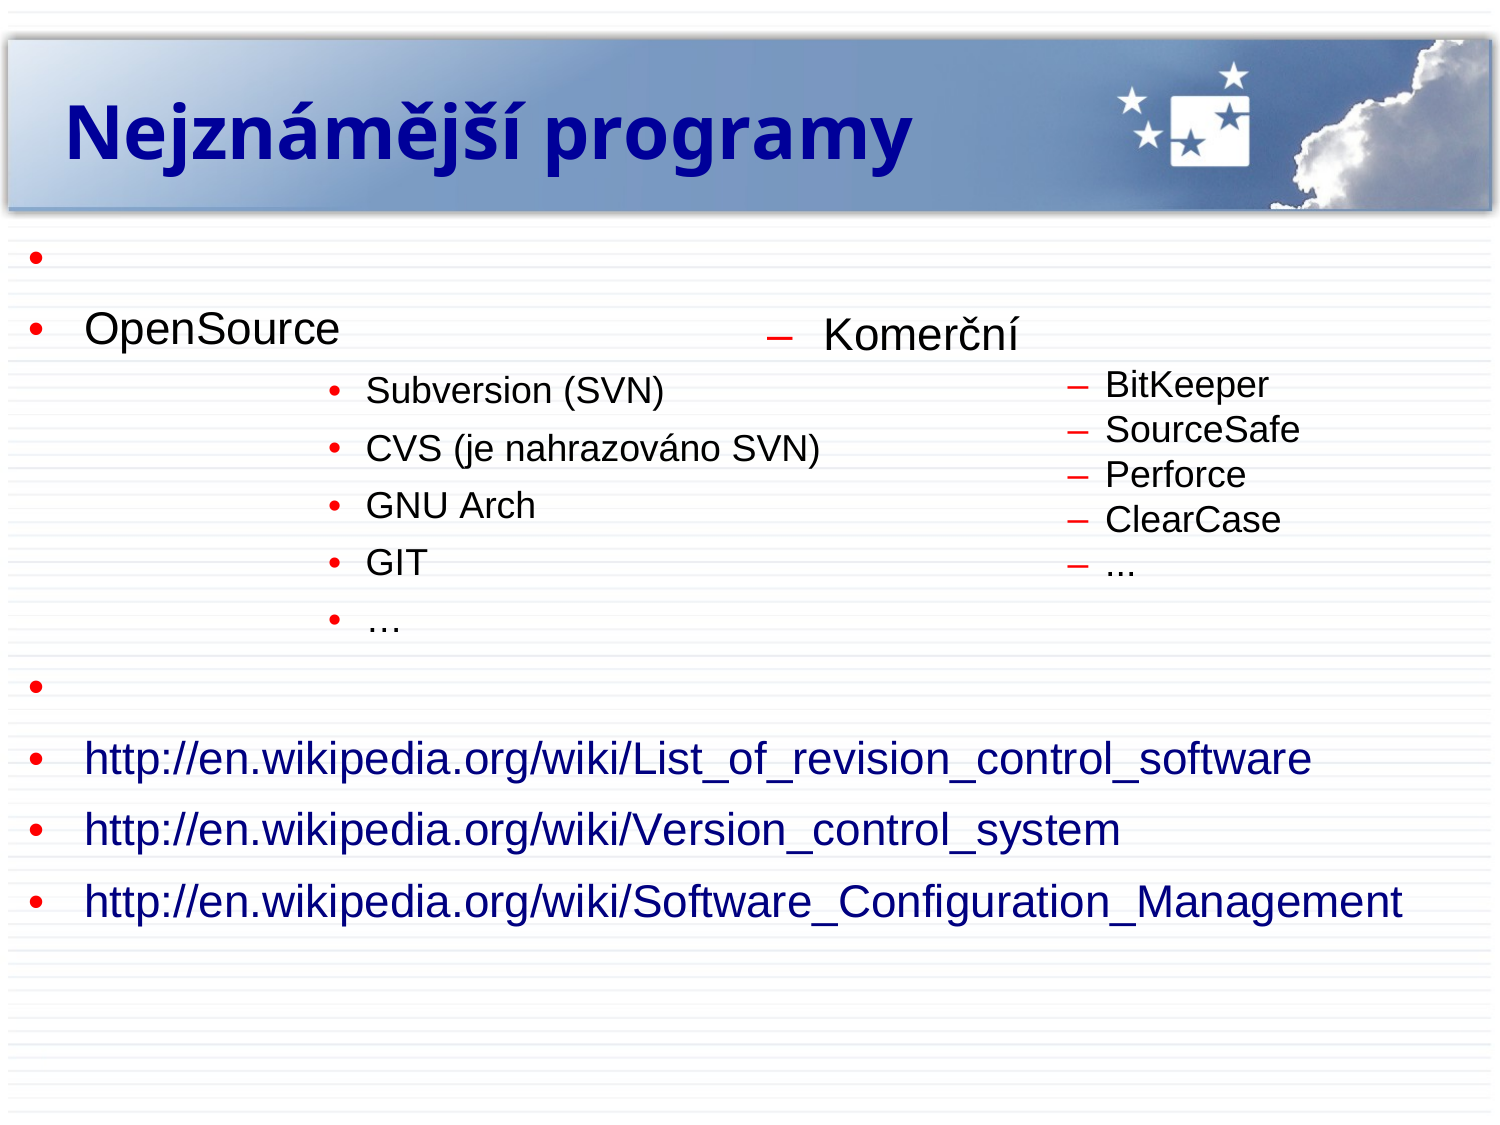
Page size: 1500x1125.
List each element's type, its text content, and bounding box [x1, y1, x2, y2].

picture [0, 0, 1500, 1125]
list OpenSource Subversion (SVN) CVS (je nahrazováno SVN) GNU Arch GIT … http://en.wikipedia.org/wiki/List_of_revision_control_software http://en.wikipedia.org/wiki/Version_control_system http://en.wikipedia.org/wiki/Software_Configuration_Management [28, 231, 1480, 1060]
title Nejznámější programy [63, 26, 1414, 229]
text_box Komerční BitKeeper SourceSafe Perforce ClearCase ... [767, 305, 1114, 582]
